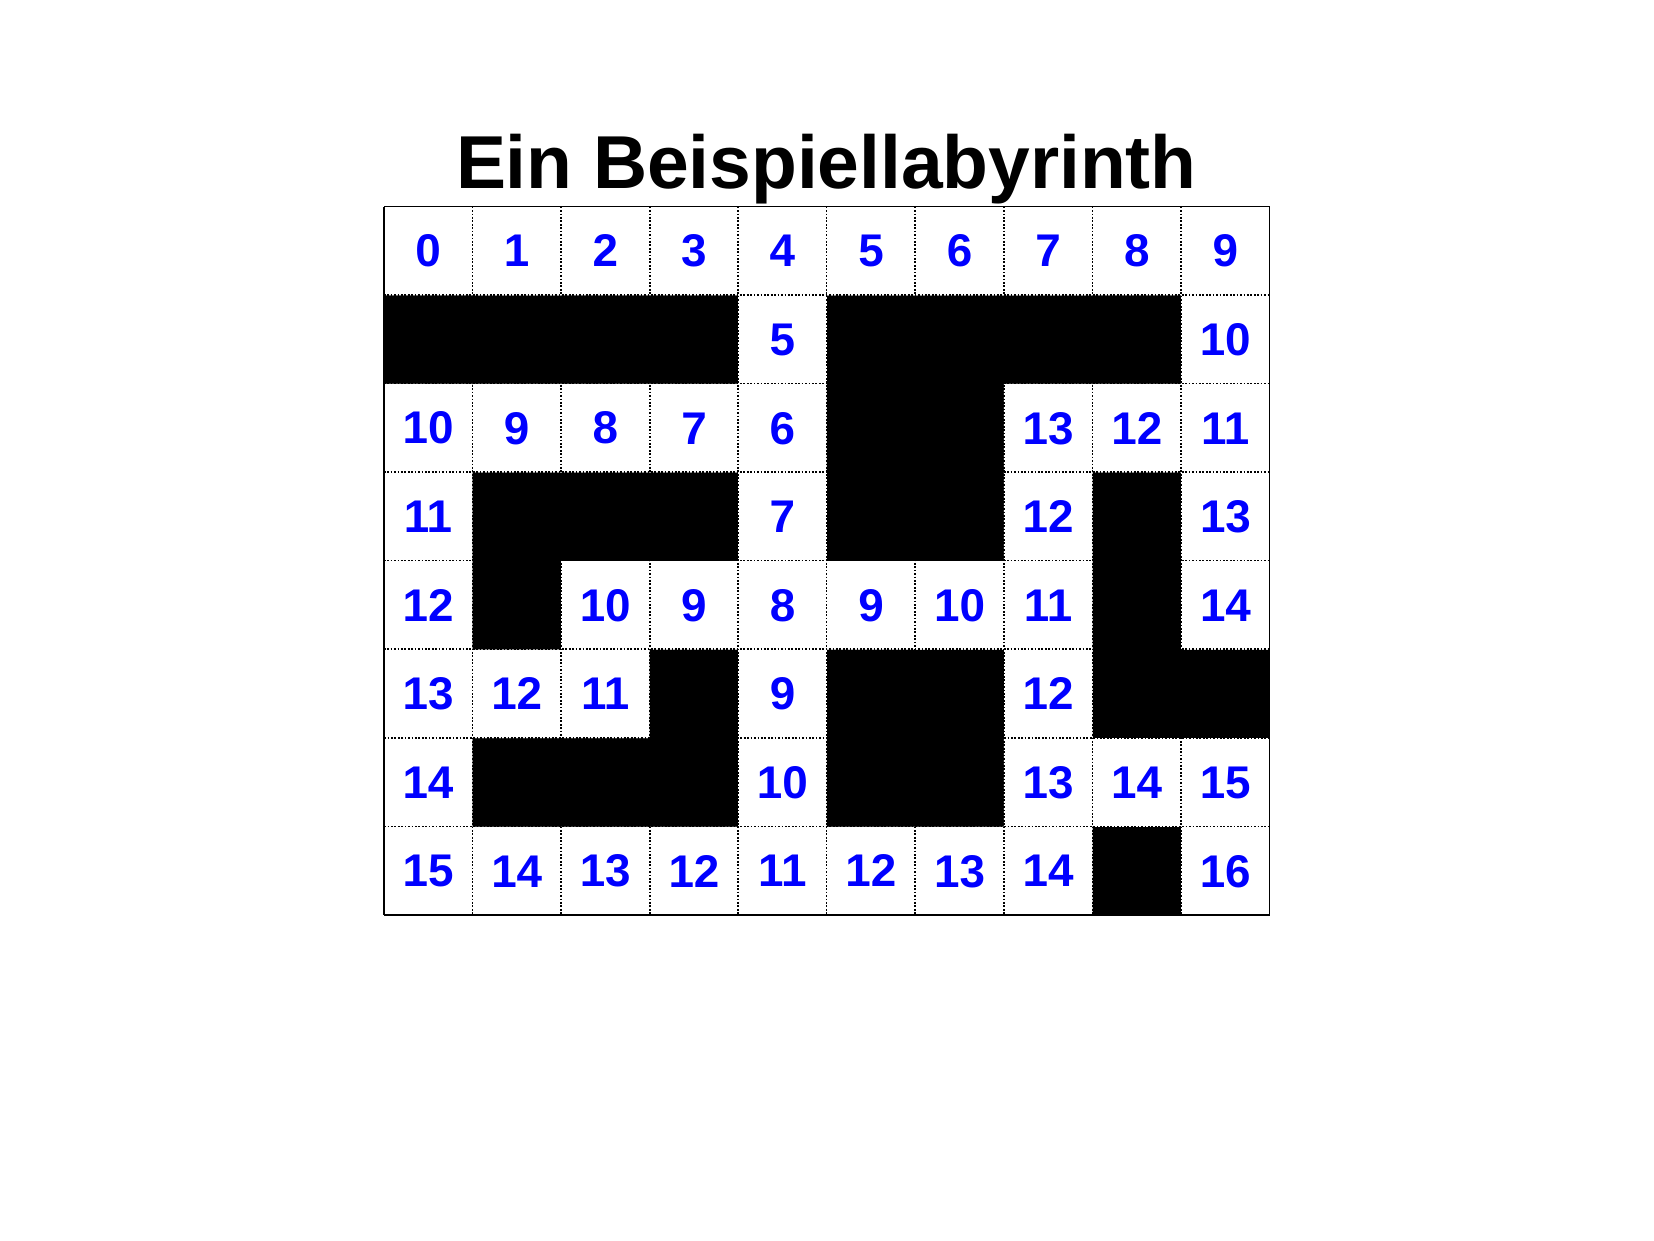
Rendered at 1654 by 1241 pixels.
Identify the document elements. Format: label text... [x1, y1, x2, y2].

text_box 12 [1093, 383, 1182, 473]
text_box 8 [562, 383, 650, 473]
text_box [385, 296, 738, 383]
text_box 5 [738, 295, 827, 383]
text_box 14 [1004, 826, 1093, 914]
text_box 12 [473, 649, 562, 739]
text_box 1 [472, 207, 561, 296]
text_box 11 [385, 472, 473, 561]
text_box 11 [1004, 561, 1093, 650]
text_box 8 [1092, 207, 1181, 296]
text_box 9 [738, 649, 827, 738]
text_box 9 [473, 383, 562, 473]
text_box 13 [1181, 472, 1269, 561]
text_box [1093, 473, 1269, 738]
text_box 13 [1003, 738, 1092, 827]
text_box [827, 650, 1004, 826]
text_box 8 [739, 561, 826, 649]
text_box 9 [650, 561, 739, 650]
text_box [473, 473, 738, 649]
text_box 4 [738, 207, 826, 295]
text_box 14 [1181, 561, 1269, 650]
text_box 14 [1092, 738, 1181, 827]
text_box 10 [561, 561, 650, 649]
text_box [1093, 827, 1181, 914]
text_box 9 [826, 561, 915, 650]
text_box 11 [562, 649, 650, 739]
text_box 7 [738, 472, 827, 561]
text_box [827, 296, 1181, 561]
text_box 10 [915, 561, 1004, 650]
text_box 12 [1004, 650, 1093, 738]
text_box 7 [650, 383, 739, 473]
text_box 15 [385, 826, 473, 914]
text_box 5 [826, 207, 915, 296]
text_box 13 [562, 826, 650, 914]
text_box 12 [650, 826, 739, 914]
text_box 13 [915, 826, 1004, 914]
text_box 10 [385, 383, 473, 472]
text_box 12 [385, 561, 473, 649]
text_box 6 [739, 383, 827, 472]
text_box 10 [1181, 295, 1269, 383]
text_box 12 [826, 826, 915, 914]
text_box 10 [738, 738, 827, 826]
title Ein Beispiellabyrinth [88, 88, 1565, 237]
text_box 13 [385, 649, 473, 738]
text_box 14 [473, 826, 562, 914]
text_box 13 [1004, 383, 1093, 473]
text_box 0 [385, 207, 472, 296]
text_box 3 [649, 207, 738, 296]
text_box 15 [1181, 738, 1269, 826]
text_box [473, 650, 738, 826]
text_box 6 [915, 207, 1003, 296]
text_box 7 [1003, 207, 1092, 296]
text_box 12 [1004, 473, 1093, 561]
text_box 9 [1181, 207, 1269, 295]
text_box 2 [561, 207, 649, 296]
text_box 14 [385, 738, 473, 826]
text_box 11 [739, 826, 826, 914]
text_box 16 [1181, 826, 1269, 914]
text_box 11 [1182, 383, 1269, 472]
